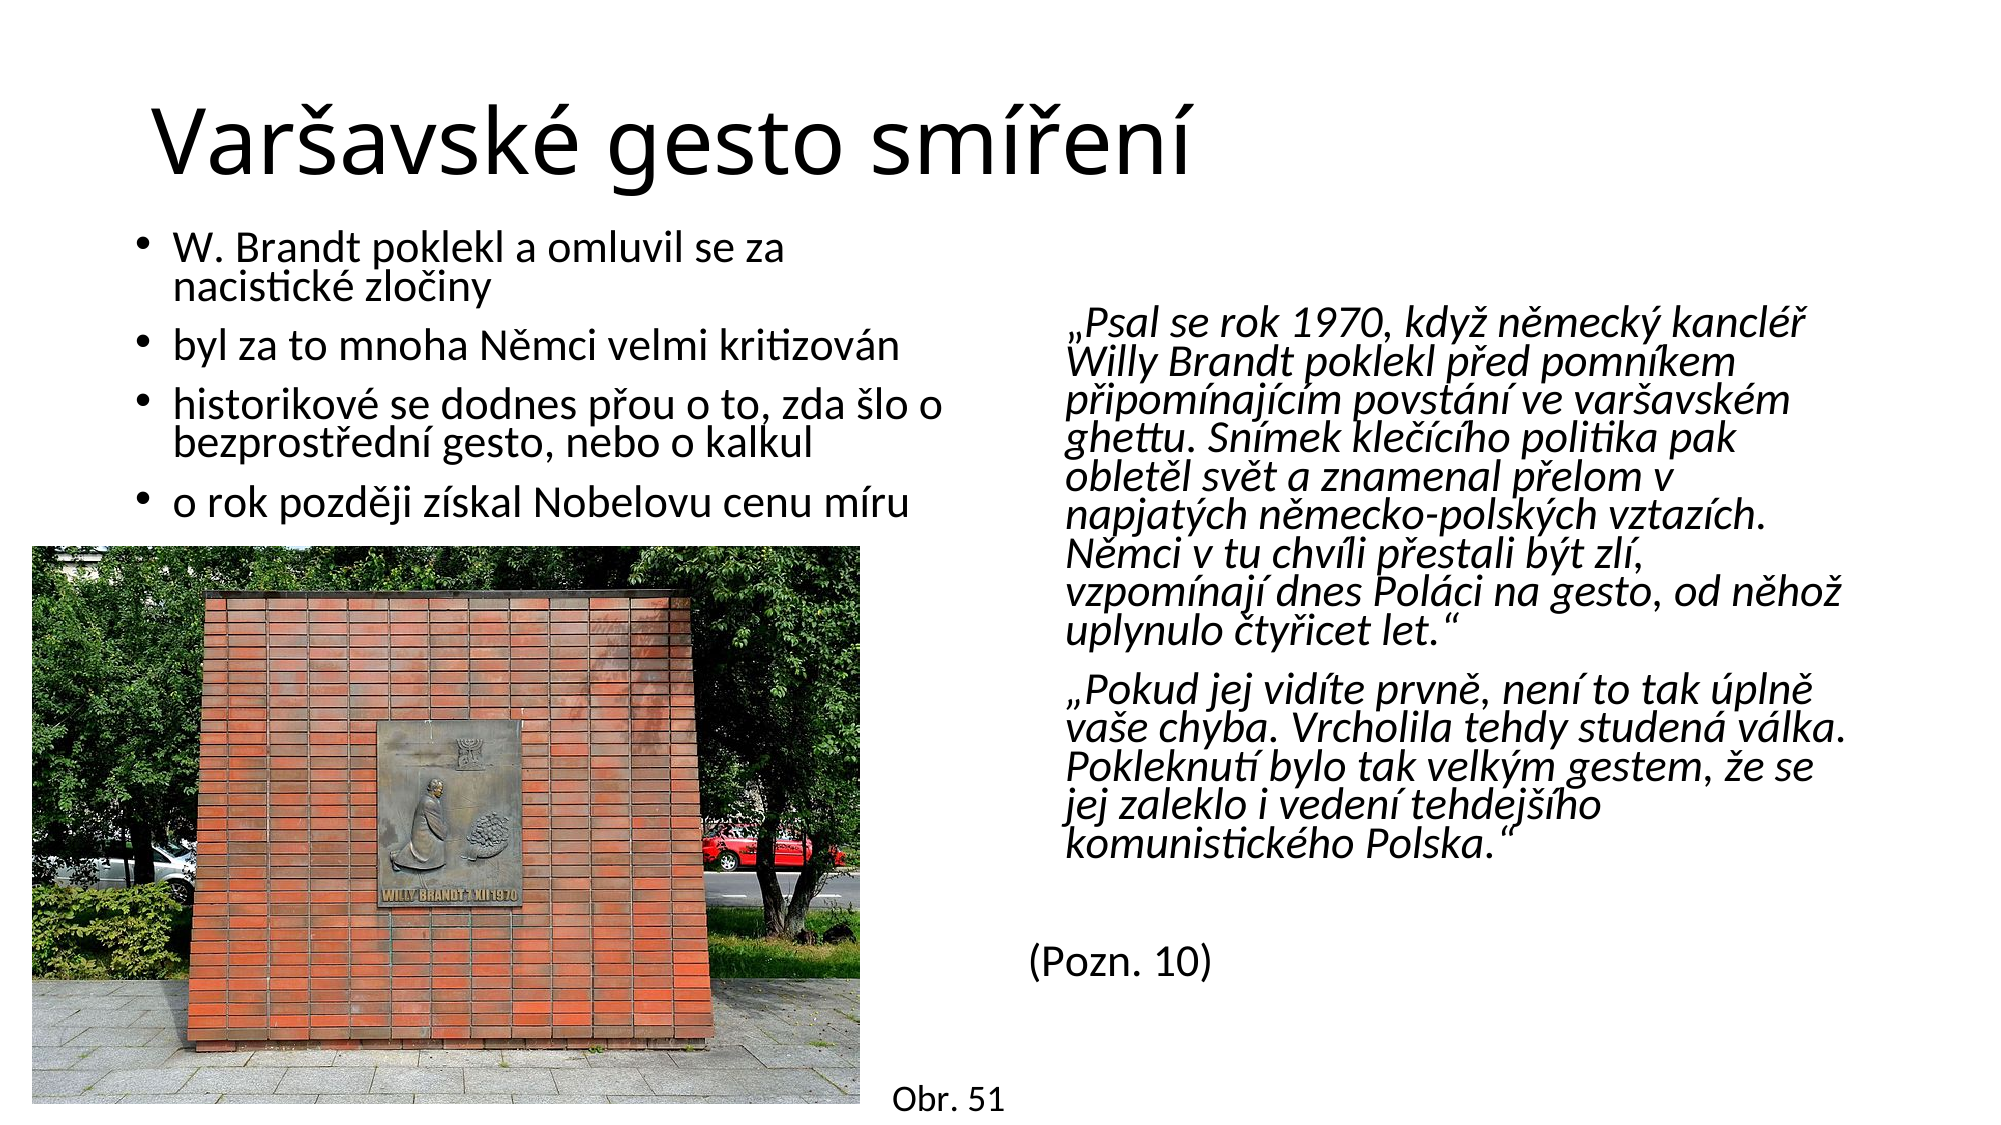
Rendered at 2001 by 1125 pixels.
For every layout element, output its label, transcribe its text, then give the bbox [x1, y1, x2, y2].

picture [32, 546, 860, 1104]
list W. Brandt poklekl a omluvil se za nacistické zločiny byl za to mnoha Němci velmi kritizován historikové se dodnes přou o to, zda šlo o bezprostřední gesto, nebo o kalkul o rok později získal Nobelovu cenu míru [120, 224, 971, 939]
list „Psal se rok 1970, když německý kancléř Willy Brandt poklekl před pomníkem připomínajícím povstání ve varšavském ghettu. Snímek klečícího politika pak obletěl svět a znamenal přelom v napjatých německo-polských vztazích. Němci v tu chvíli přestali být zlí, vzpomínají dnes Poláci na gesto, od něhož uplynulo čtyřicet let.“ „Pokud jej vidíte prvně, není to tak úplně vaše chyba. Vrcholila tehdy studená válka. Pokleknutí bylo tak velkým gestem, že se jej zaleklo i vedení tehdejšího komunistického Polska.“ (Pozn. 10) [1012, 299, 1863, 1064]
title Varšavské gesto smíření [135, 36, 1861, 254]
text_box Obr. 51 [877, 1065, 1169, 1125]
